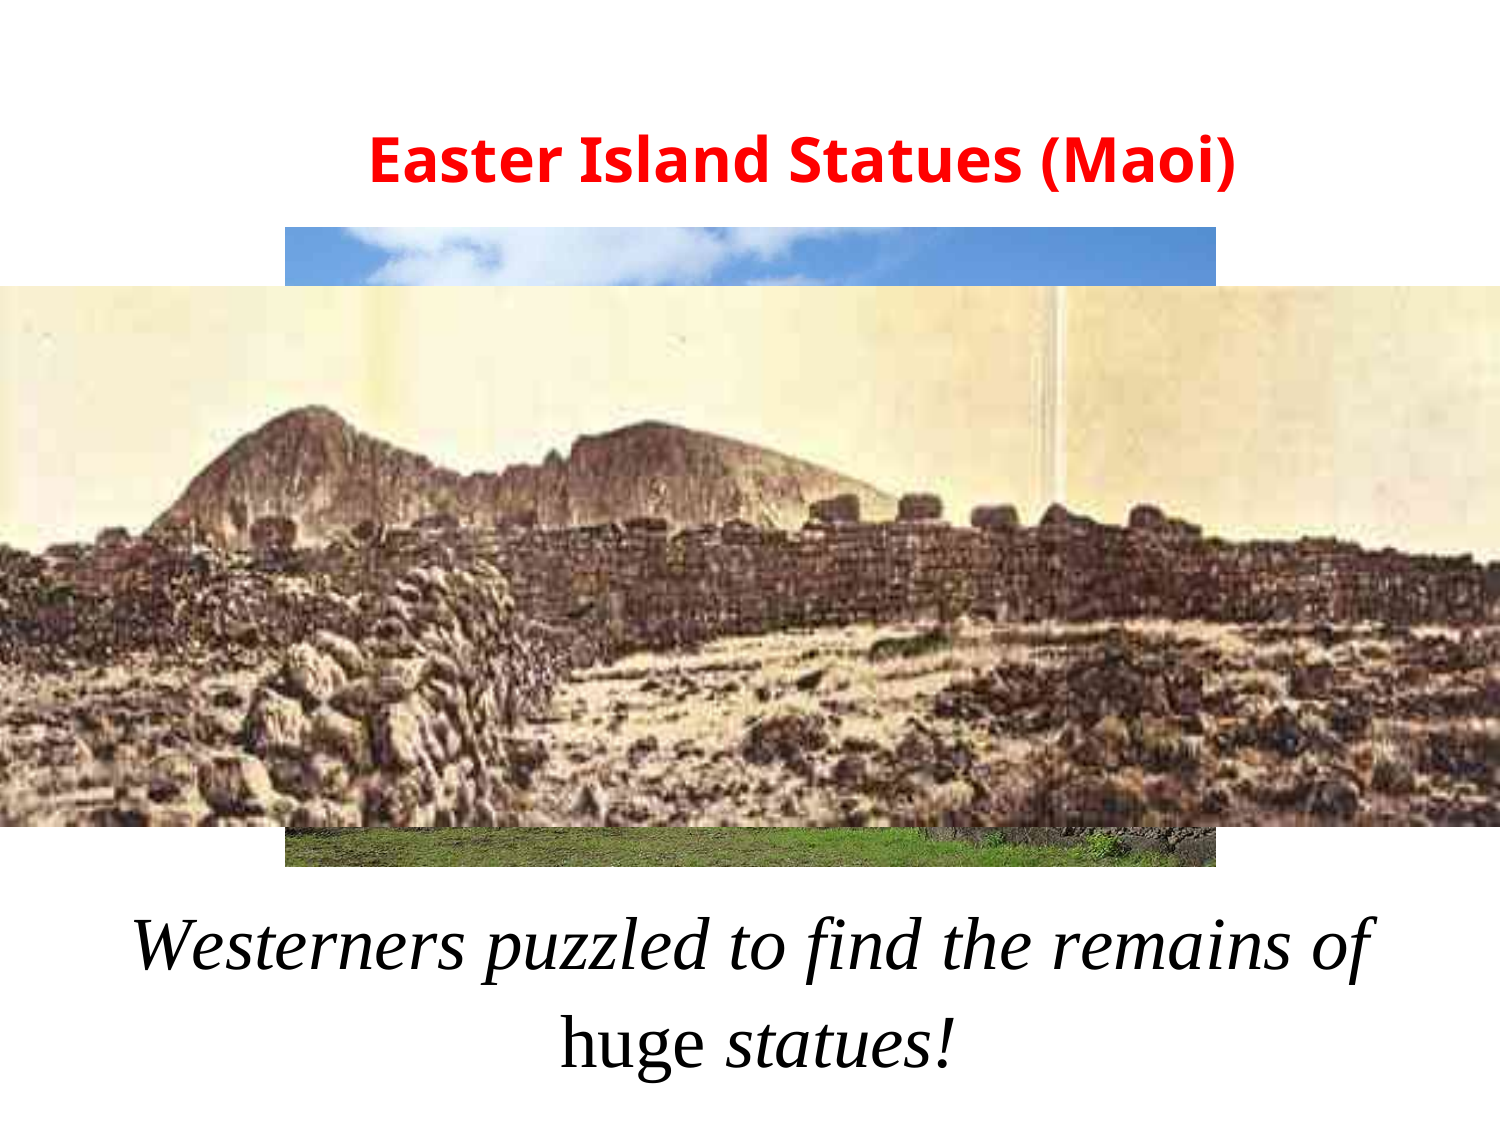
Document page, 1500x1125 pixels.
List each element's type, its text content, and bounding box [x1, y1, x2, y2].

text_box Easter Island Statues (Maoi) [225, 111, 1381, 203]
picture [0, 227, 1500, 867]
text_box Westerners puzzled to find the remains of huge statues! [0, 895, 1500, 1093]
